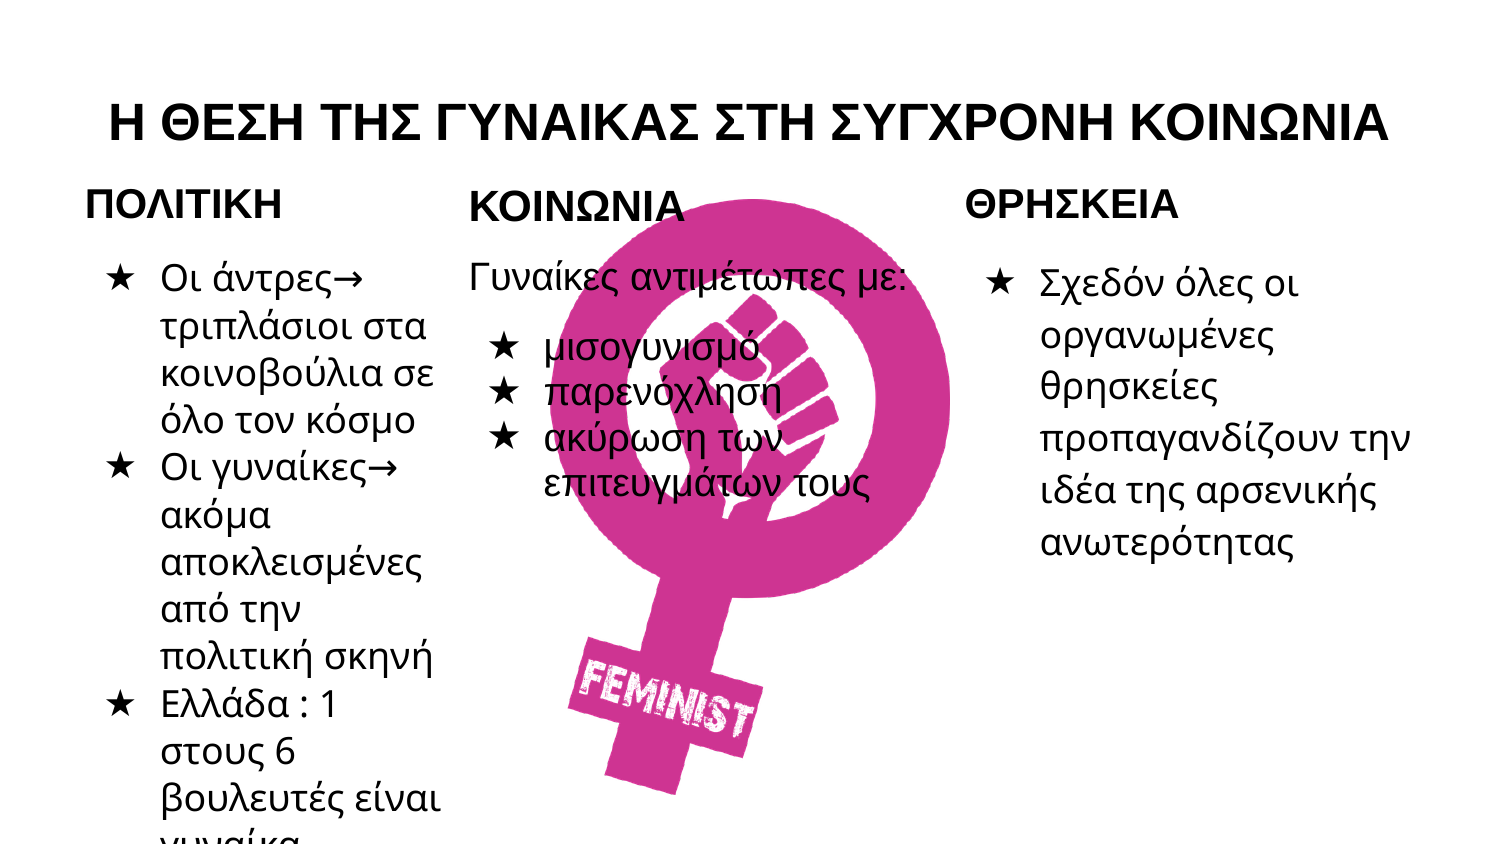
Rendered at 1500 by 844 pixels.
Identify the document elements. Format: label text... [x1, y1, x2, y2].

title Η ΘΕΣΗ ΤΗΣ ΓΥΝΑΙΚΑΣ ΣΤΗ ΣΥΓΧΡΟΝΗ ΚΟΙΝΩΝΙΑ [51, 72, 1449, 167]
text_box ΚΟΙΝΩΝΙΑ Γυναίκες αντιμέτωπες με: μισογυνισμό παρενόχληση ακύρωση των επιτευγμάτων τους [453, 159, 949, 521]
picture [550, 521, 950, 795]
text_box ΠΟΛΙΤΙΚΗ Οι άντρες→ τριπλάσιοι στα κοινοβούλια σε όλο τον κόσμο Οι γυναίκες→ ακόμα αποκλεισμένες από την πολιτική σκηνή Ελλάδα : 1 στους 6 βουλευτές είναι γυναίκα [69, 159, 469, 844]
text_box ΘΡΗΣΚΕΙΑ Σχεδόν όλες οι οργανωμένες θρησκείες προπαγανδίζουν την ιδέα της αρσενικής ανωτερότητας [949, 159, 1452, 638]
